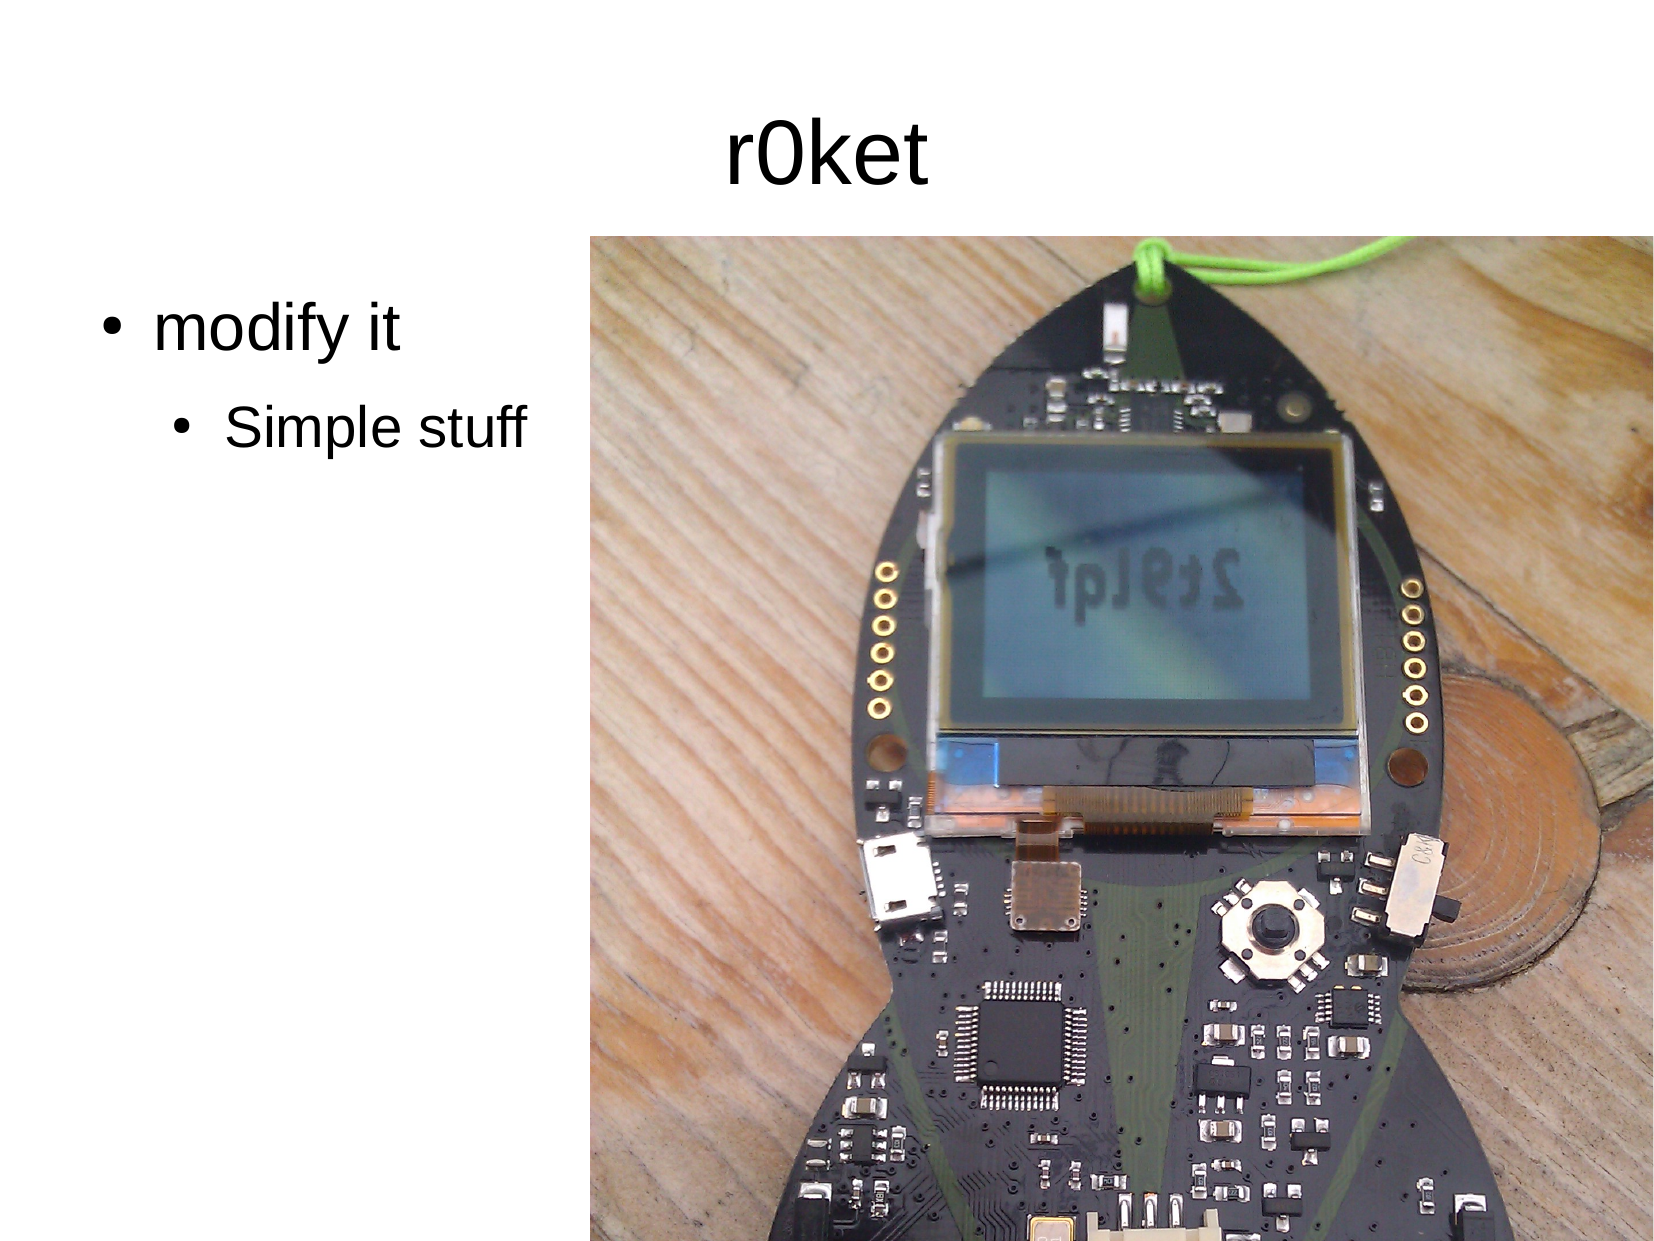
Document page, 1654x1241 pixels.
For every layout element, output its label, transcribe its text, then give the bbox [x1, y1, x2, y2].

picture [590, 236, 1654, 1241]
list modify it Simple stuff [82, 290, 590, 1109]
title r0ket [82, 49, 1571, 257]
